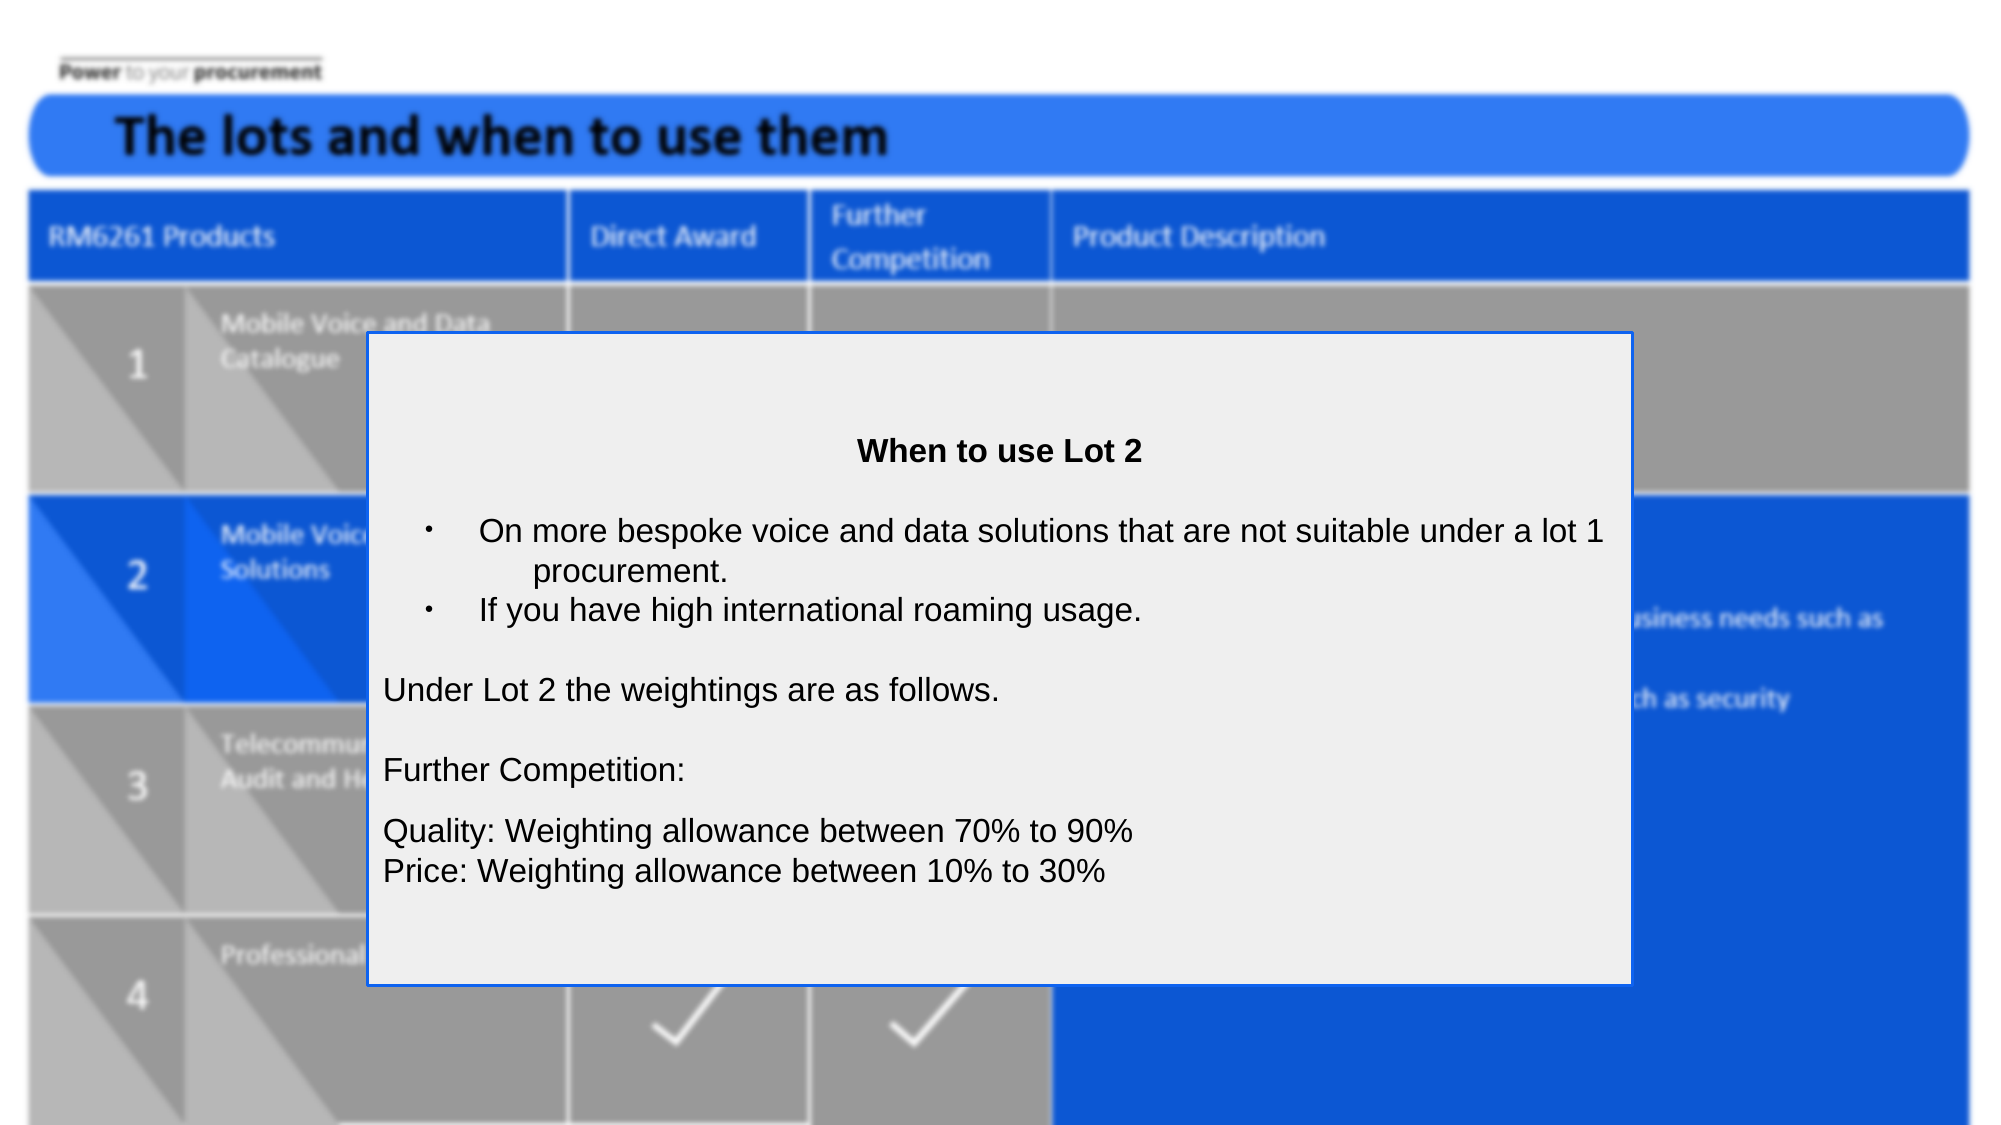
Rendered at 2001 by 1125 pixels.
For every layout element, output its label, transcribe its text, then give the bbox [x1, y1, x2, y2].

picture [0, 0, 2000, 1125]
text_box When to use Lot 2 On more bespoke voice and data solutions that are not suitable under a lot 1 procurement. If you have high international roaming usage. Under Lot 2 the weightings are as follows. Further Competition: Quality: Weighting allowance between 70% to 90% Price: Weighting allowance between 10% to 30% [367, 332, 1633, 986]
